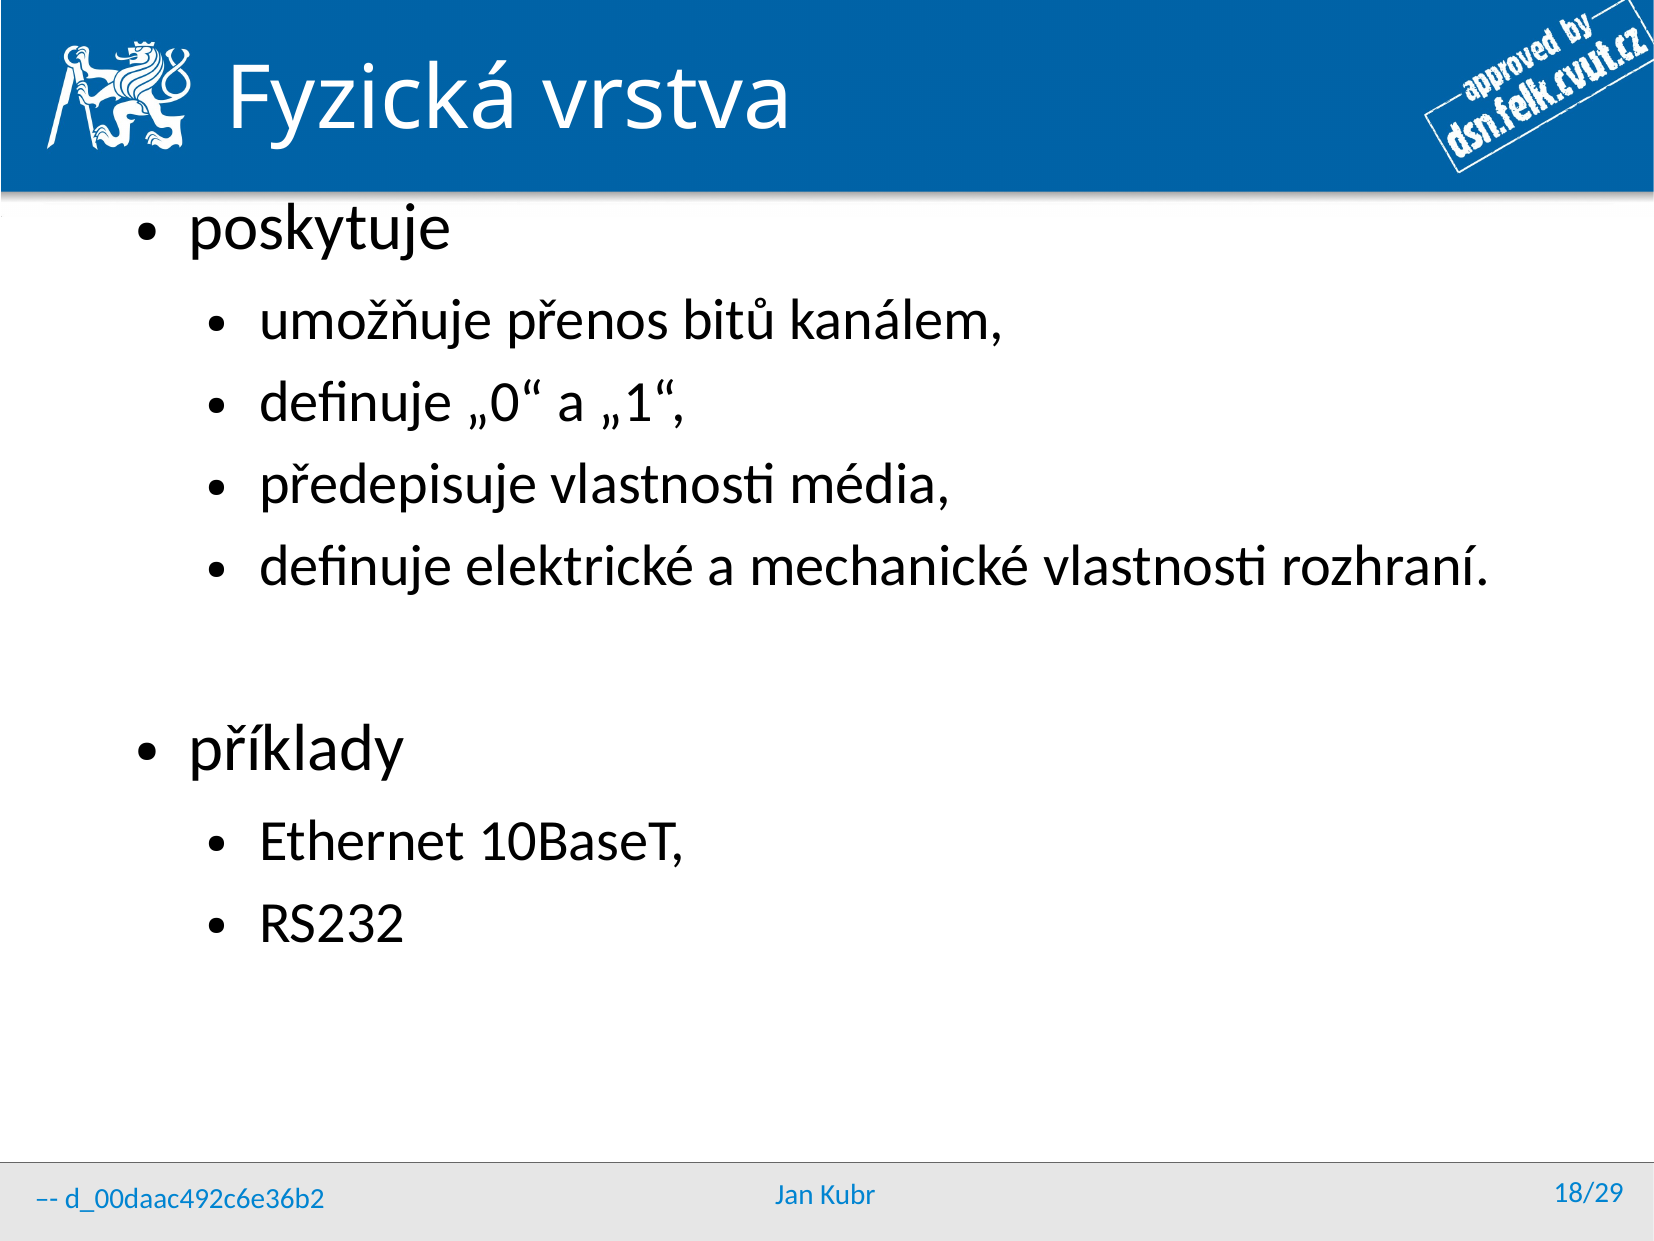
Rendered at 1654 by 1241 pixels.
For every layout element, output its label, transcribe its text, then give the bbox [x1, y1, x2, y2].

title Fyzická vrstva [225, 0, 1426, 188]
picture [1, 0, 1654, 217]
list poskytuje umožňuje přenos bitů kanálem, definuje „0“ a „1“, předepisuje vlastnosti média, definuje elektrické a mechanické vlastnosti rozhraní. příklady Ethernet 10BaseT, RS232 [117, 199, 1530, 1091]
